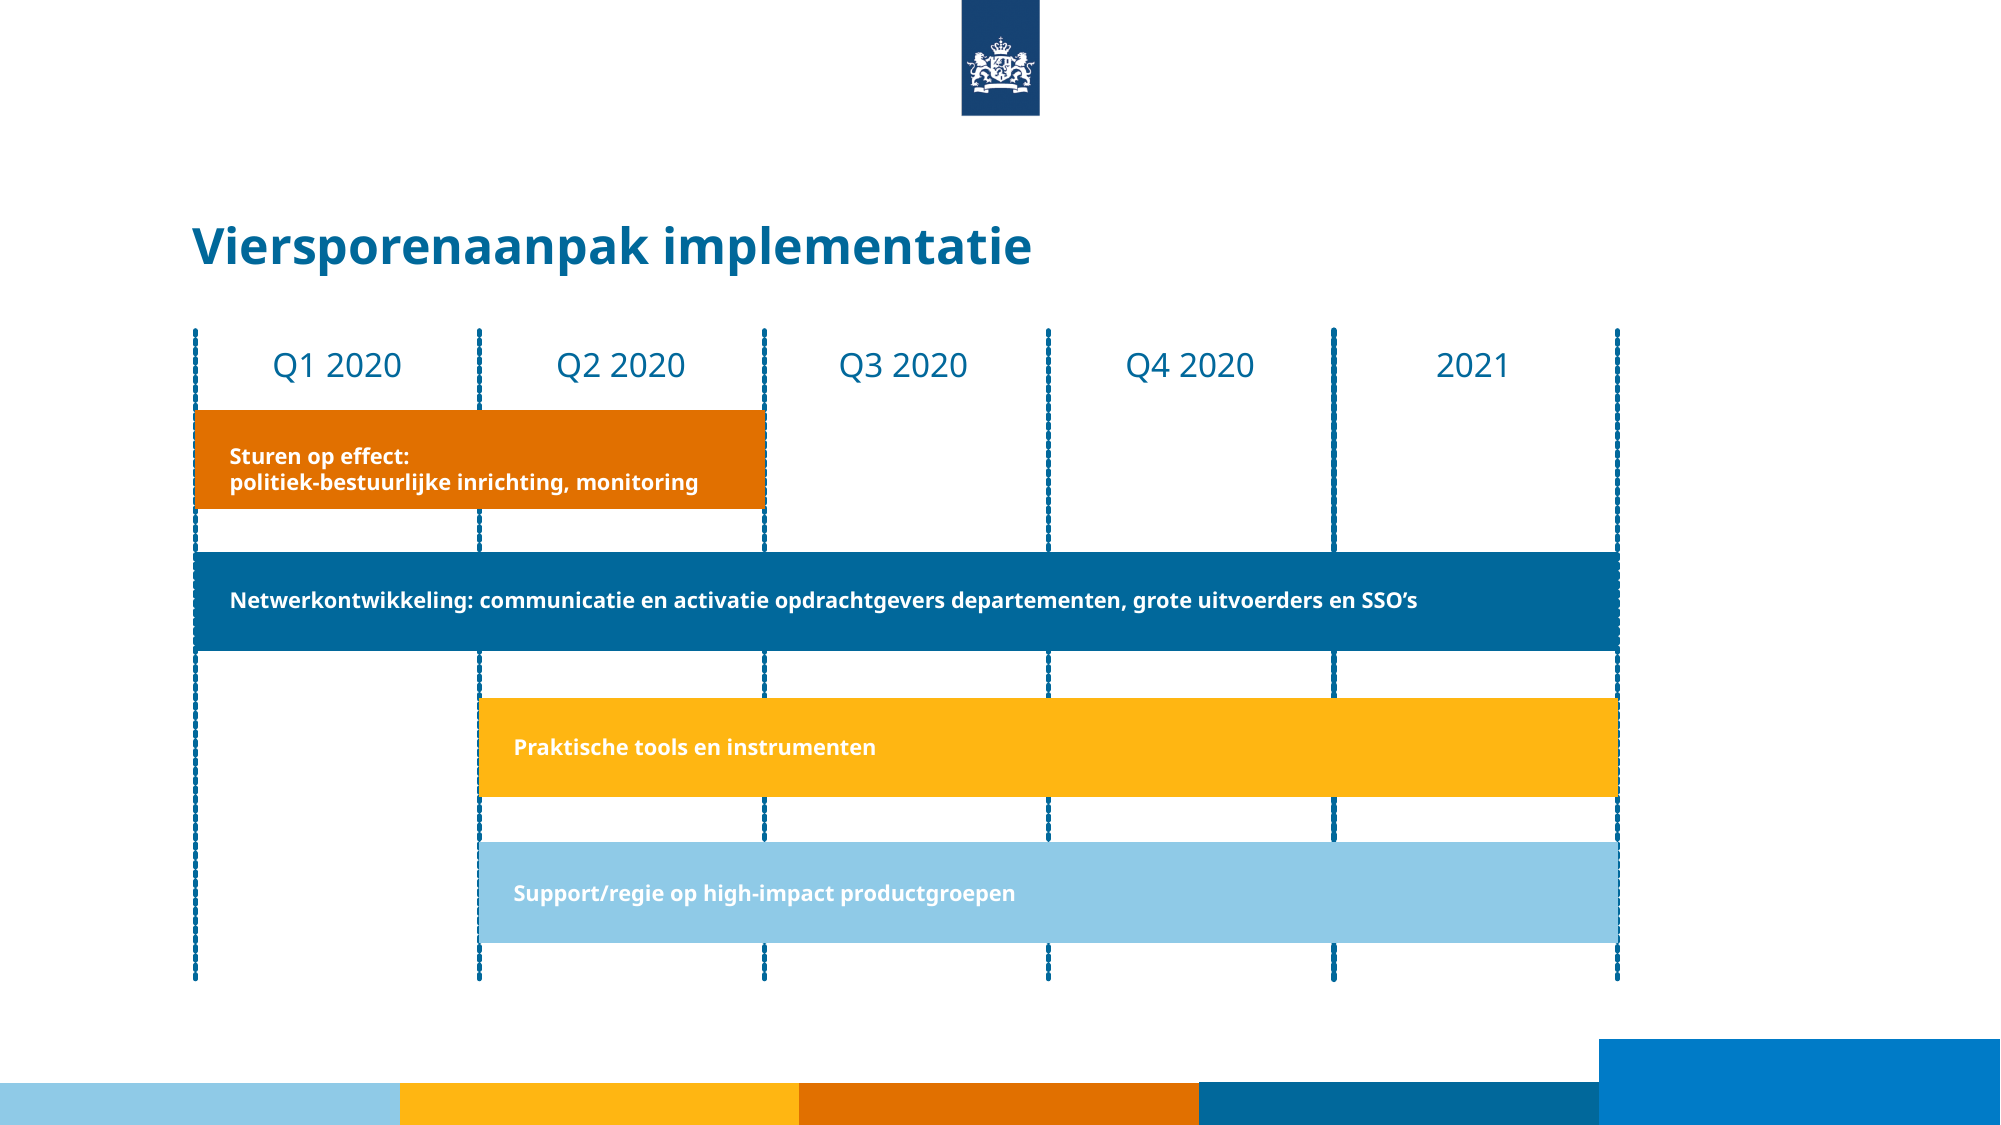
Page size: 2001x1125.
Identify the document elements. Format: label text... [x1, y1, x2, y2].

text_box [479, 842, 1618, 943]
text_box [234, 480, 239, 488]
text_box Sturen op effect: politiek-bestuurlijke inrichting, monitoring [214, 435, 1000, 480]
text_box [479, 698, 1618, 797]
text_box 2021 [1351, 336, 1597, 381]
text_box Q3 2020 [780, 336, 1027, 381]
text_box Q4 2020 [1067, 336, 1313, 381]
text_box Q2 2020 [498, 336, 744, 381]
text_box [195, 552, 1618, 651]
text_box Praktische tools en instrumenten [498, 720, 1839, 774]
text_box Q1 2020 [214, 336, 460, 381]
text_box [324, 480, 329, 488]
text_box [247, 480, 252, 488]
text_box [644, 480, 649, 488]
text_box Viersporenaanpak implementatie [177, 206, 1186, 283]
text_box [600, 480, 605, 488]
text_box Netwerkontwikkeling: communicatie en activatie opdrachtgevers departementen, grote uitvoerders en SSO’s [214, 579, 1618, 620]
text_box [0, 1039, 2000, 1125]
text_box Support/regie op high-impact productgroepen [498, 865, 1576, 920]
text_box [195, 410, 765, 509]
